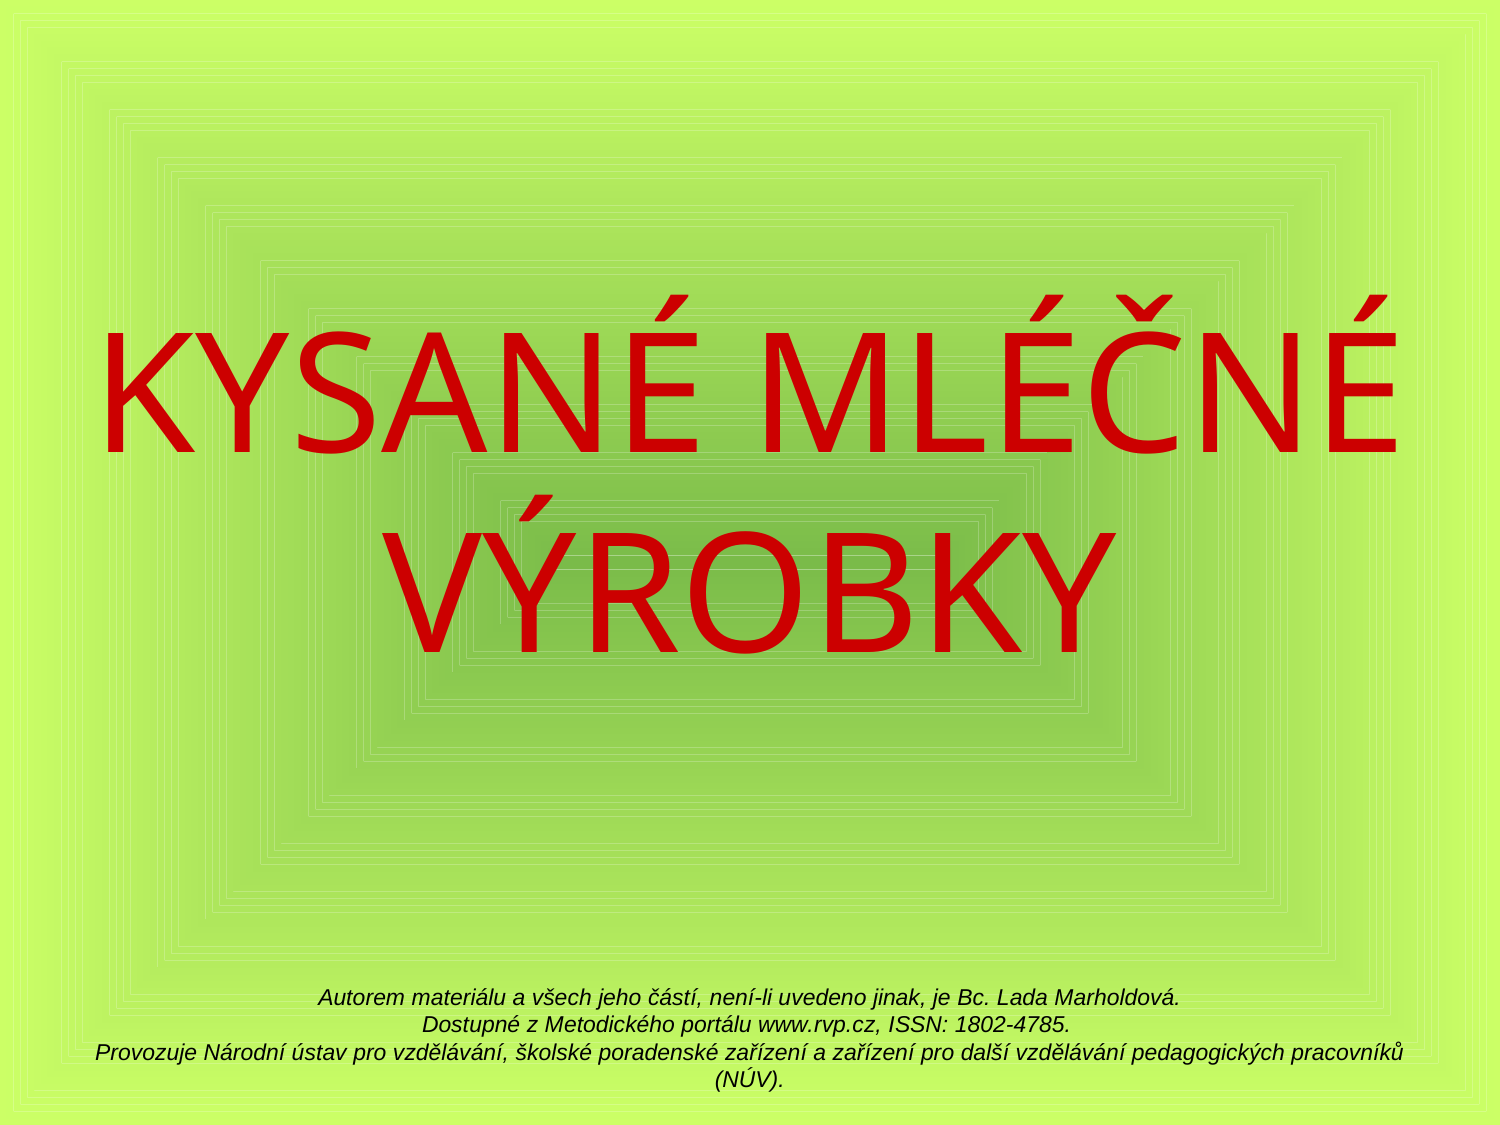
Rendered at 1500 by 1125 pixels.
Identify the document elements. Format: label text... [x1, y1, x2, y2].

text_box KYSANÉ MLÉČNÉ VÝROBKY [0, 278, 1500, 740]
text_box Autorem materiálu a všech jeho částí, není-li uvedeno jinak, je Bc. Lada Marholdová. Dostupné z Metodického portálu www.rvp.cz, ISSN: 1802-4785. Provozuje Národní ústav pro vzdělávání, školské poradenské zařízení a zařízení pro další vzdělávání pedagogických pracovníků (NÚV). [76, 974, 1424, 1101]
